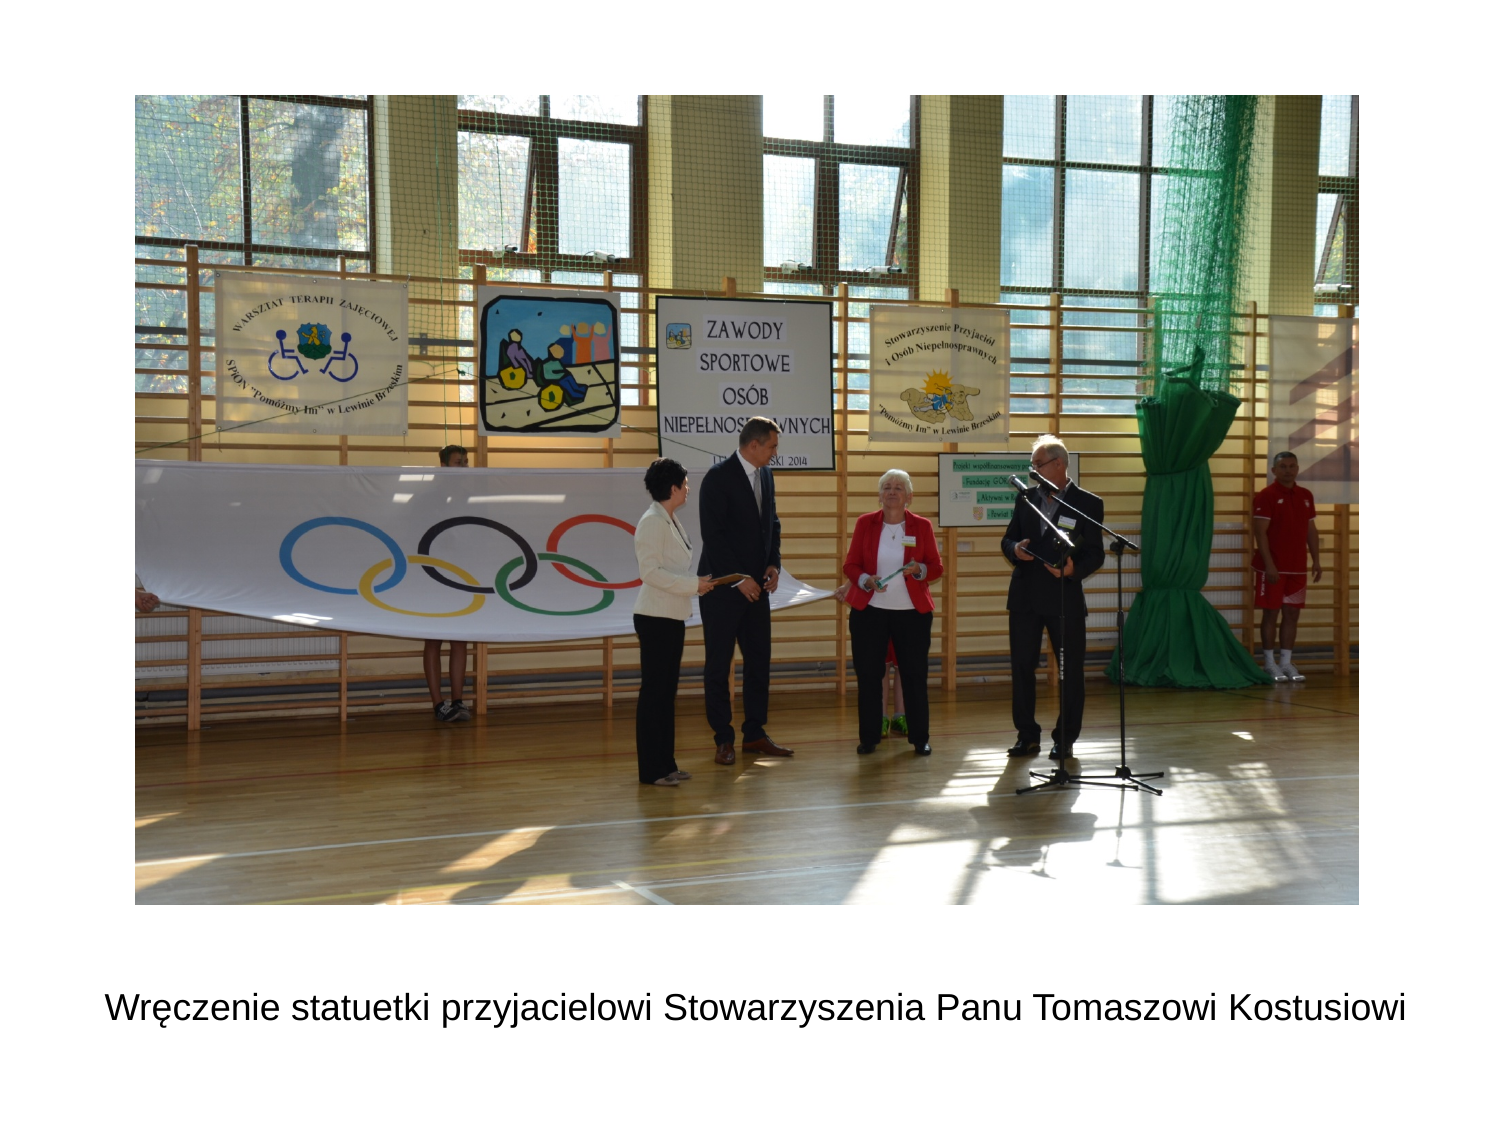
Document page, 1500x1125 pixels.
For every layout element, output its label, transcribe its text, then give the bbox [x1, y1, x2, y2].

picture [135, 95, 1359, 906]
text_box Wręczenie statuetki przyjacielowi Stowarzyszenia Panu Tomaszowi Kostusiowi [76, 975, 1436, 1036]
